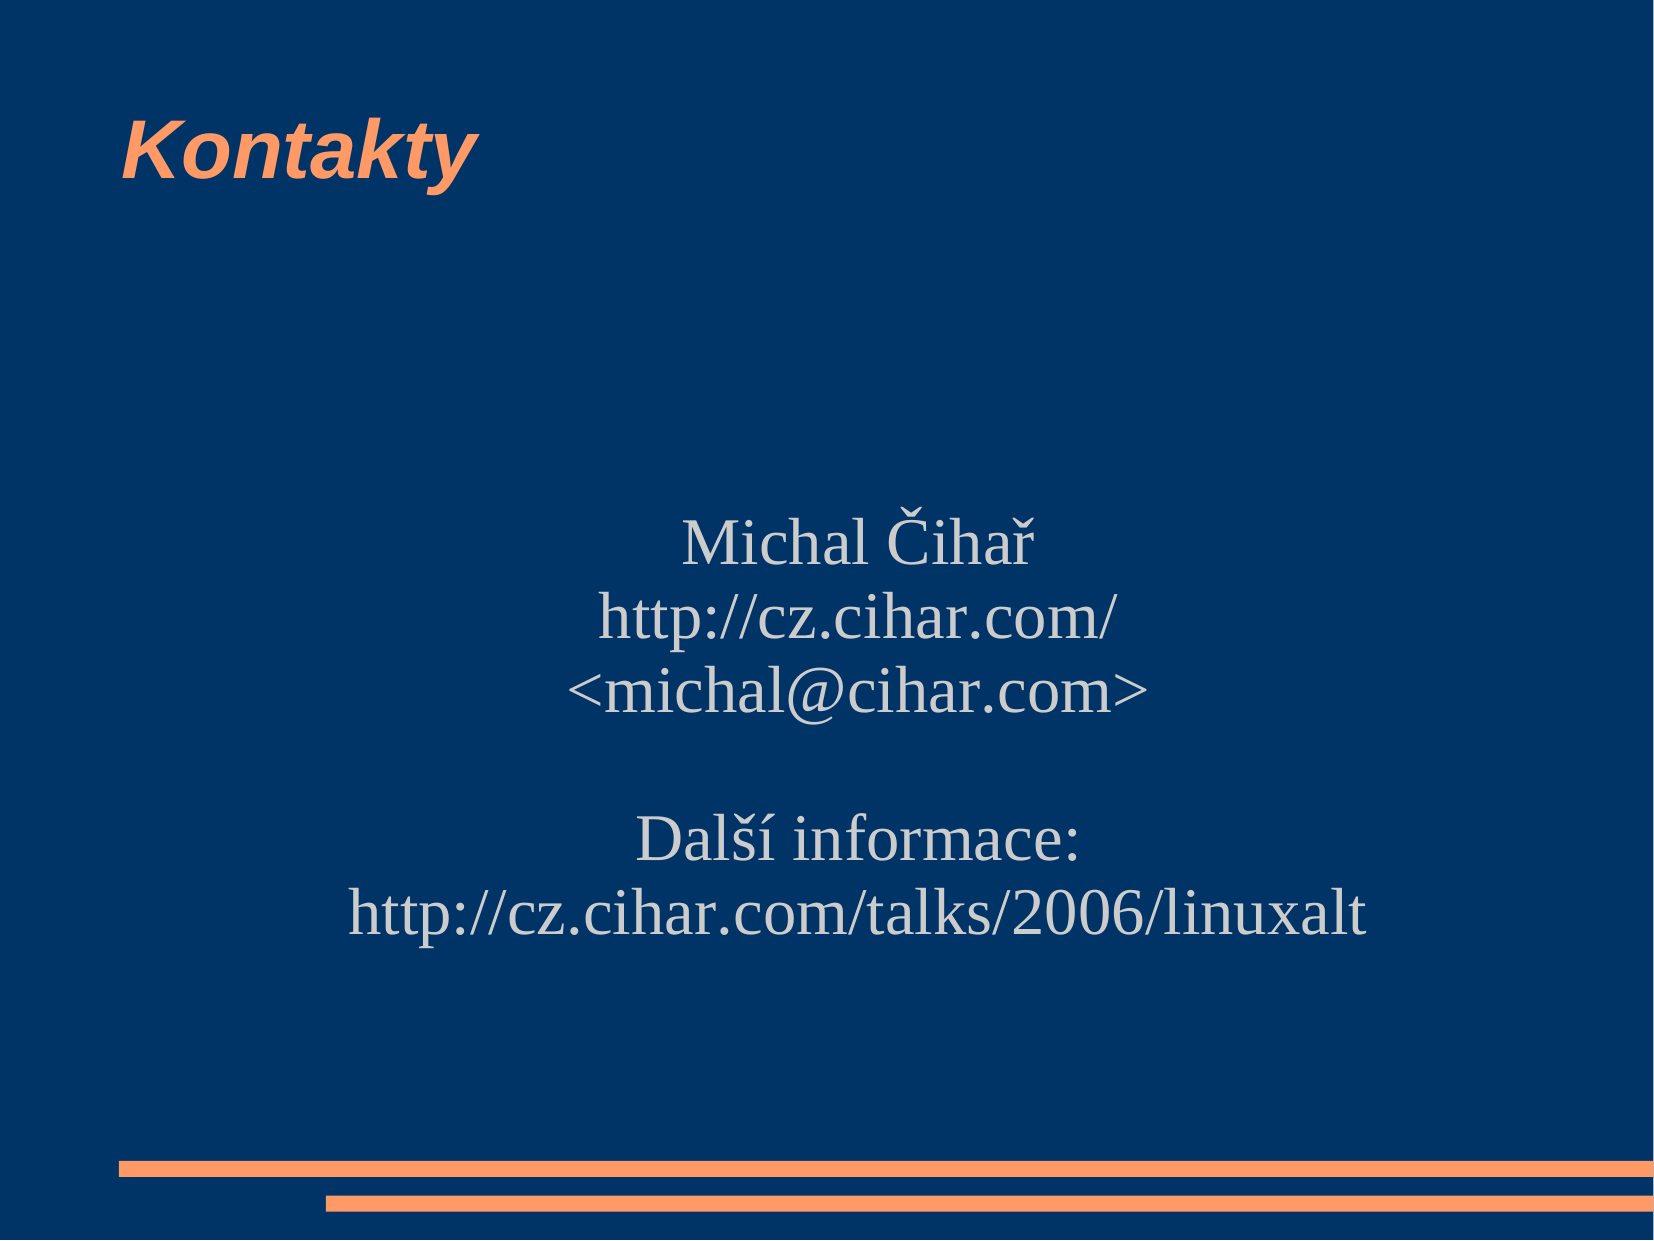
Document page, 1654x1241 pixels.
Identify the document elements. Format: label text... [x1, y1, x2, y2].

subtitle Michal Čihař http://cz.cihar.com/ <michal@cihar.com> Další informace: http://cz.cihar.com/talks/2006/linuxalt [121, 322, 1561, 1133]
title Kontakty [121, 46, 1534, 254]
